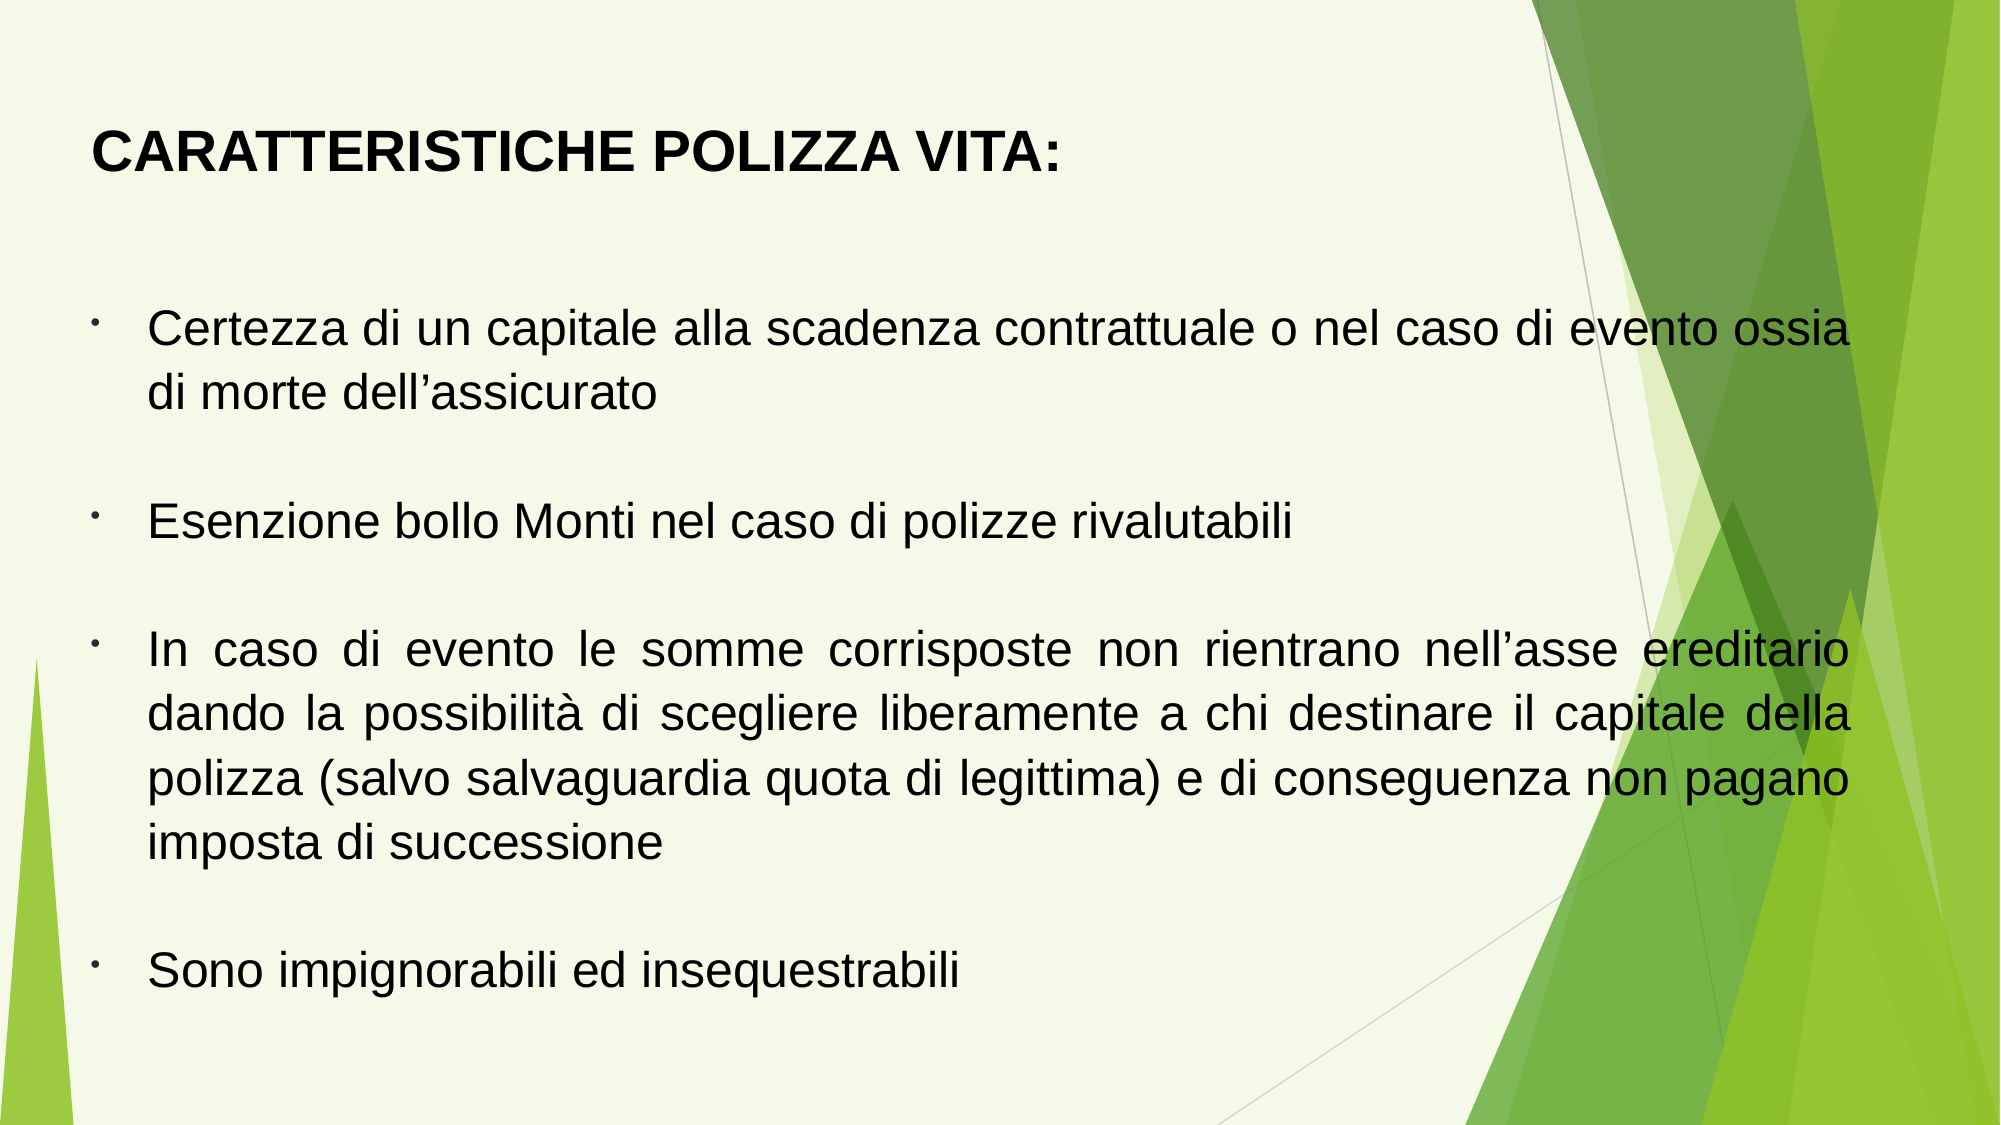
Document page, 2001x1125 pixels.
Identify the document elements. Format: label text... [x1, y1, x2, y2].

text_box CARATTERISTICHE POLIZZA VITA: Certezza di un capitale alla scadenza contrattuale o nel caso di evento ossia di morte dell’assicurato Esenzione bollo Monti nel caso di polizze rivalutabili In caso di evento le somme corrisposte non rientrano nell’asse ereditario dando la possibilità di scegliere liberamente a chi destinare il capitale della polizza (salvo salvaguardia quota di legittima) e di conseguenza non pagano imposta di successione Sono impignorabili ed insequestrabili [76, 101, 1867, 1070]
